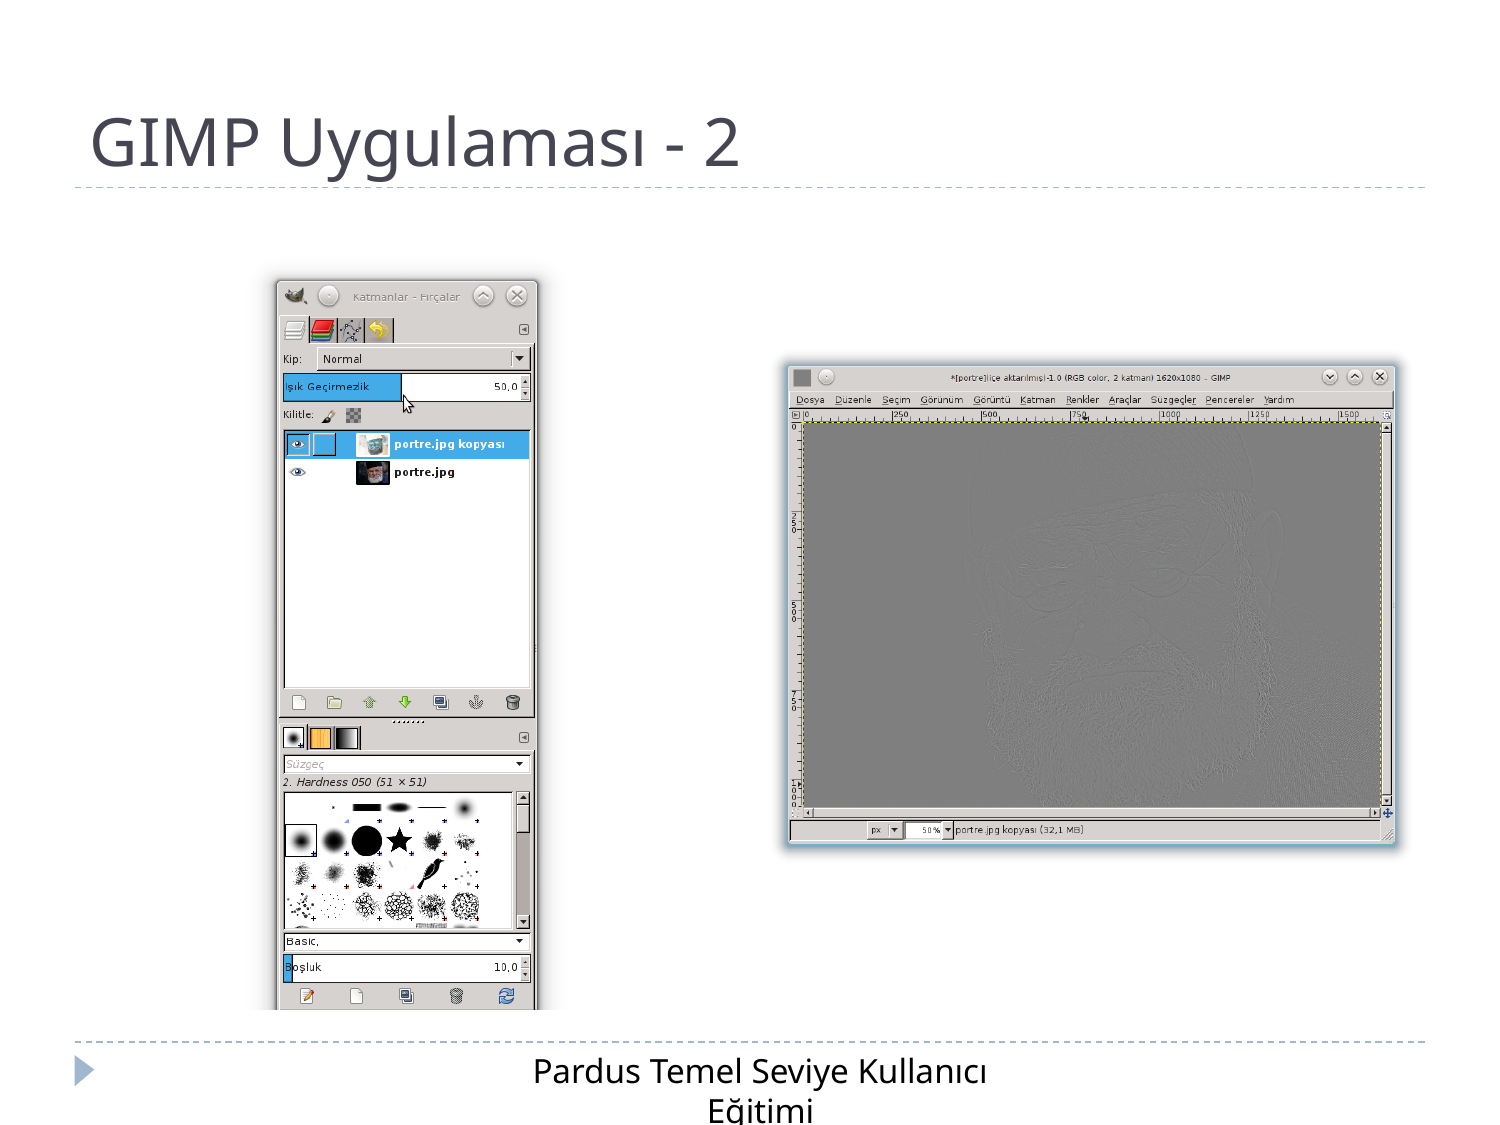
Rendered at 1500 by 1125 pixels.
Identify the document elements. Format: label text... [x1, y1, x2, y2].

picture [238, 199, 575, 1010]
title GIMP Uygulaması - 2 [75, 37, 1425, 188]
picture [759, 337, 1423, 872]
